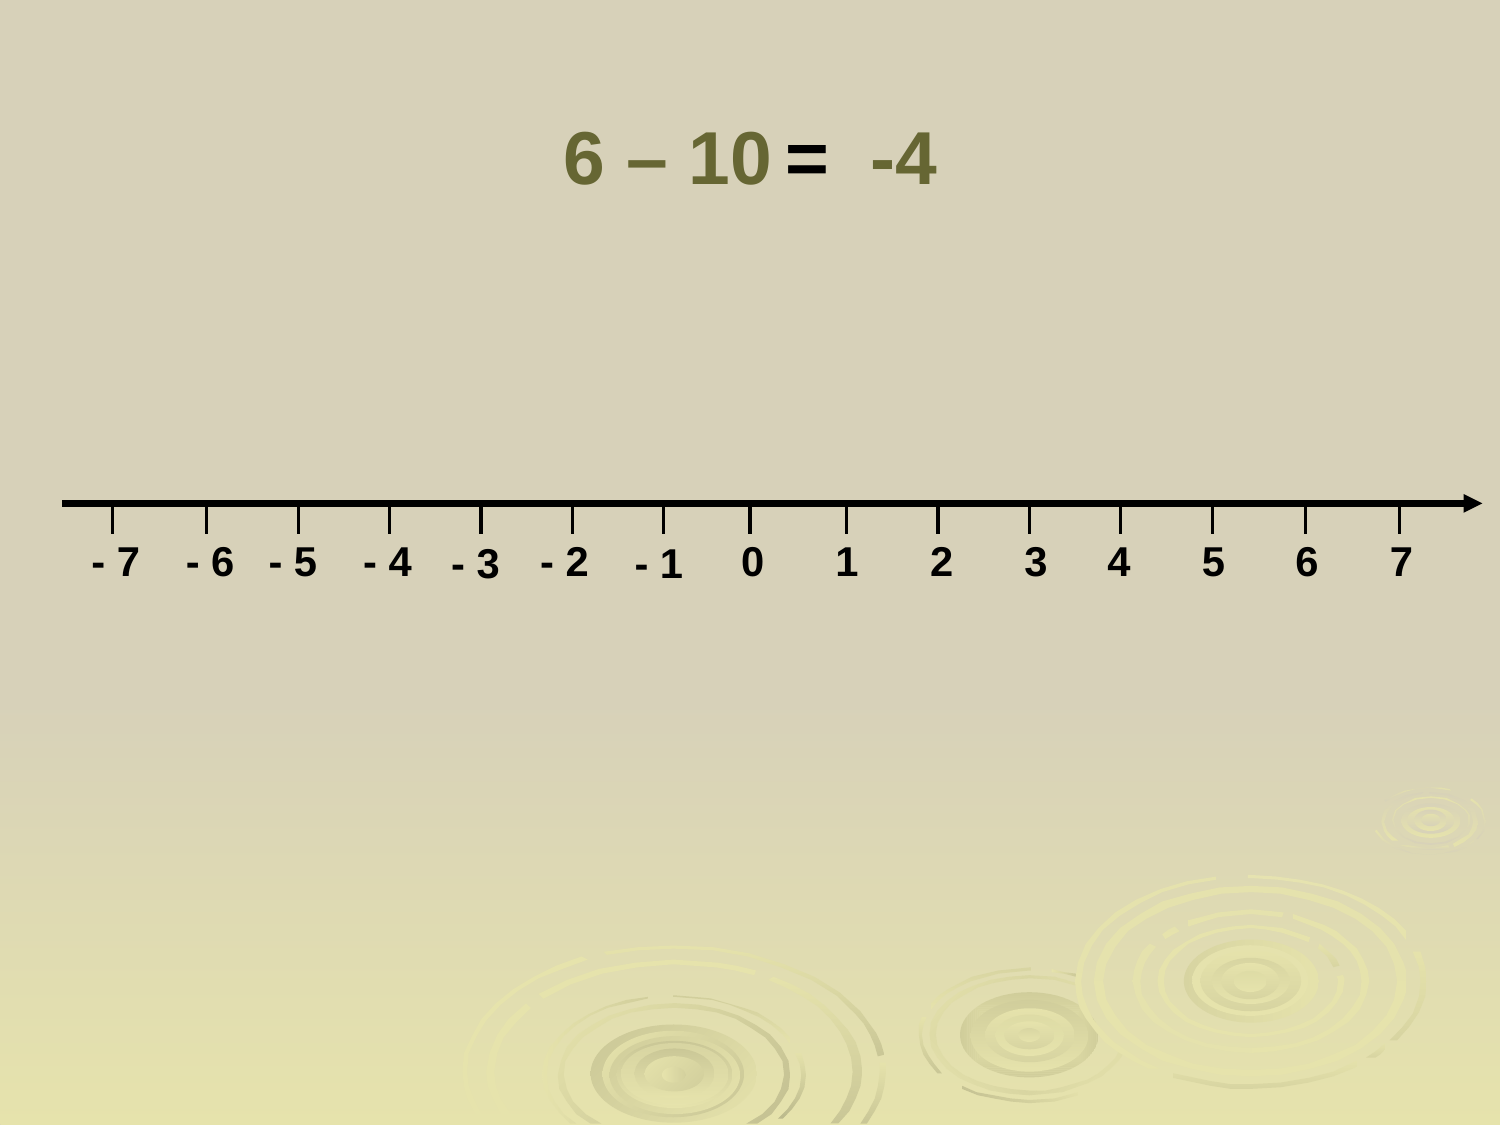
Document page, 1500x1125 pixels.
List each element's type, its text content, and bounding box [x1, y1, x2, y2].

text_box = -4 [750, 101, 987, 208]
text_box 6 [1257, 527, 1352, 602]
text_box 5 [1187, 527, 1254, 602]
text_box 7 [1352, 527, 1454, 602]
text_box - 5 [273, 527, 348, 602]
text_box - 3 [436, 529, 538, 605]
text_box - 1 [619, 529, 721, 605]
text_box - 7 [76, 527, 178, 602]
text_box - 4 [348, 527, 450, 602]
text_box 2 [915, 527, 982, 602]
text_box - 6 [178, 527, 273, 602]
text_box 4 [1092, 527, 1159, 602]
text_box 6 – 10 [743, 140, 750, 176]
text_box 1 [820, 527, 888, 602]
text_box 3 [998, 527, 1065, 602]
text_box - 2 [525, 527, 627, 602]
text_box 6 – 10 [549, 101, 750, 208]
text_box 0 [726, 527, 793, 602]
